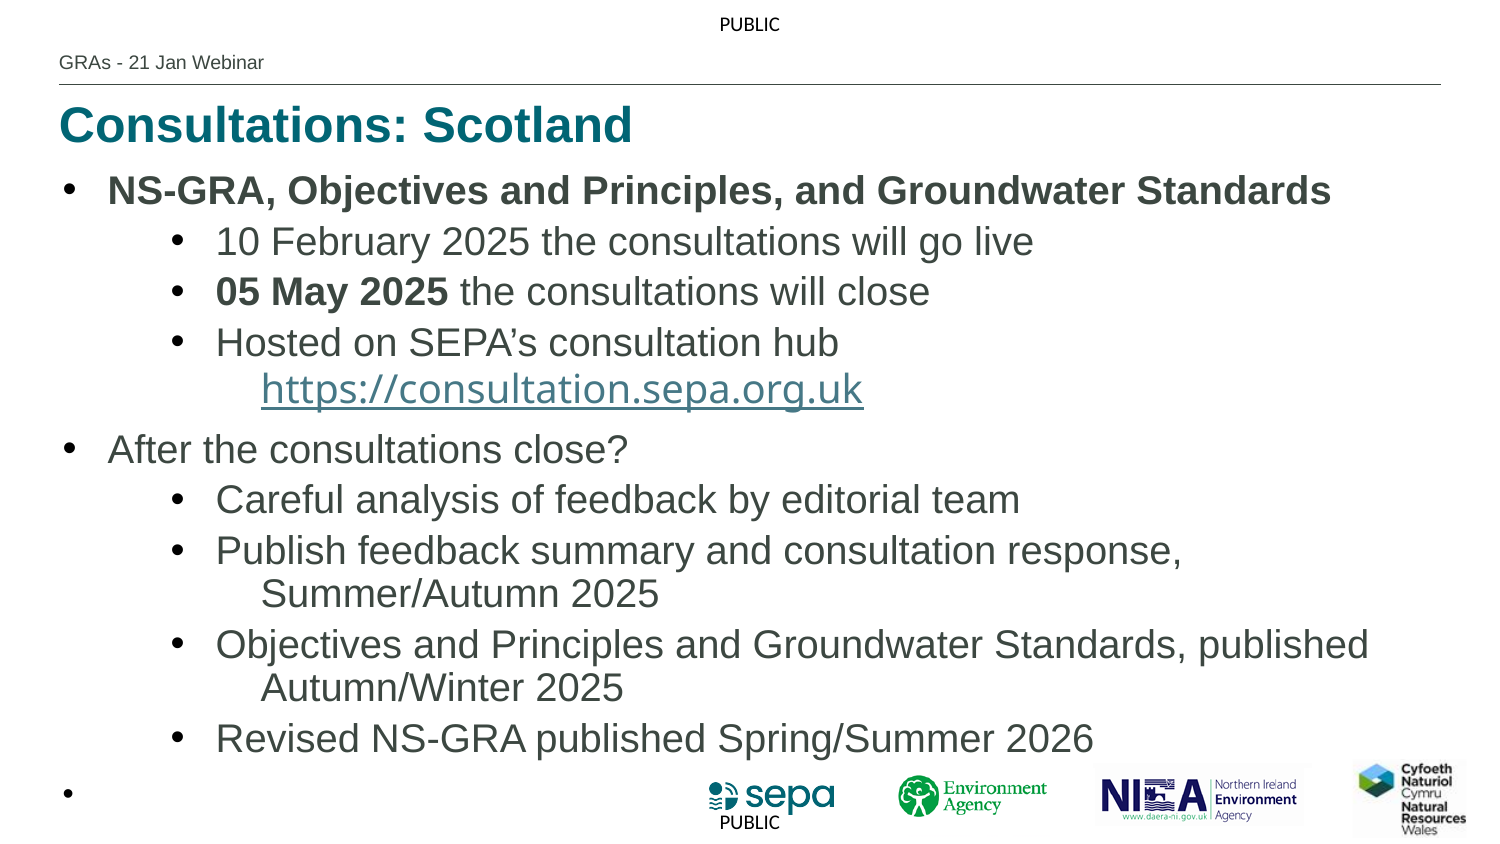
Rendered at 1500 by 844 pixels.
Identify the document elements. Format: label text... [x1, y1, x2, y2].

list GRAs - 21 Jan Webinar [58, 53, 401, 75]
list Consultations: Scotland [59, 99, 1442, 163]
list NS-GRA, Objectives and Principles, and Groundwater Standards 10 February 2025 the consultations will go live 05 May 2025 the consultations will close Hosted on SEPA’s consultation hub https://consultation.sepa.org.uk After the consultations close? Careful analysis of feedback by editorial team Publish feedback summary and consultation response, Summer/Autumn 2025 Objectives and Principles and Groundwater Standards, published Autumn/Winter 2025 Revised NS-GRA published Spring/Summer 2026 [62, 169, 1409, 766]
